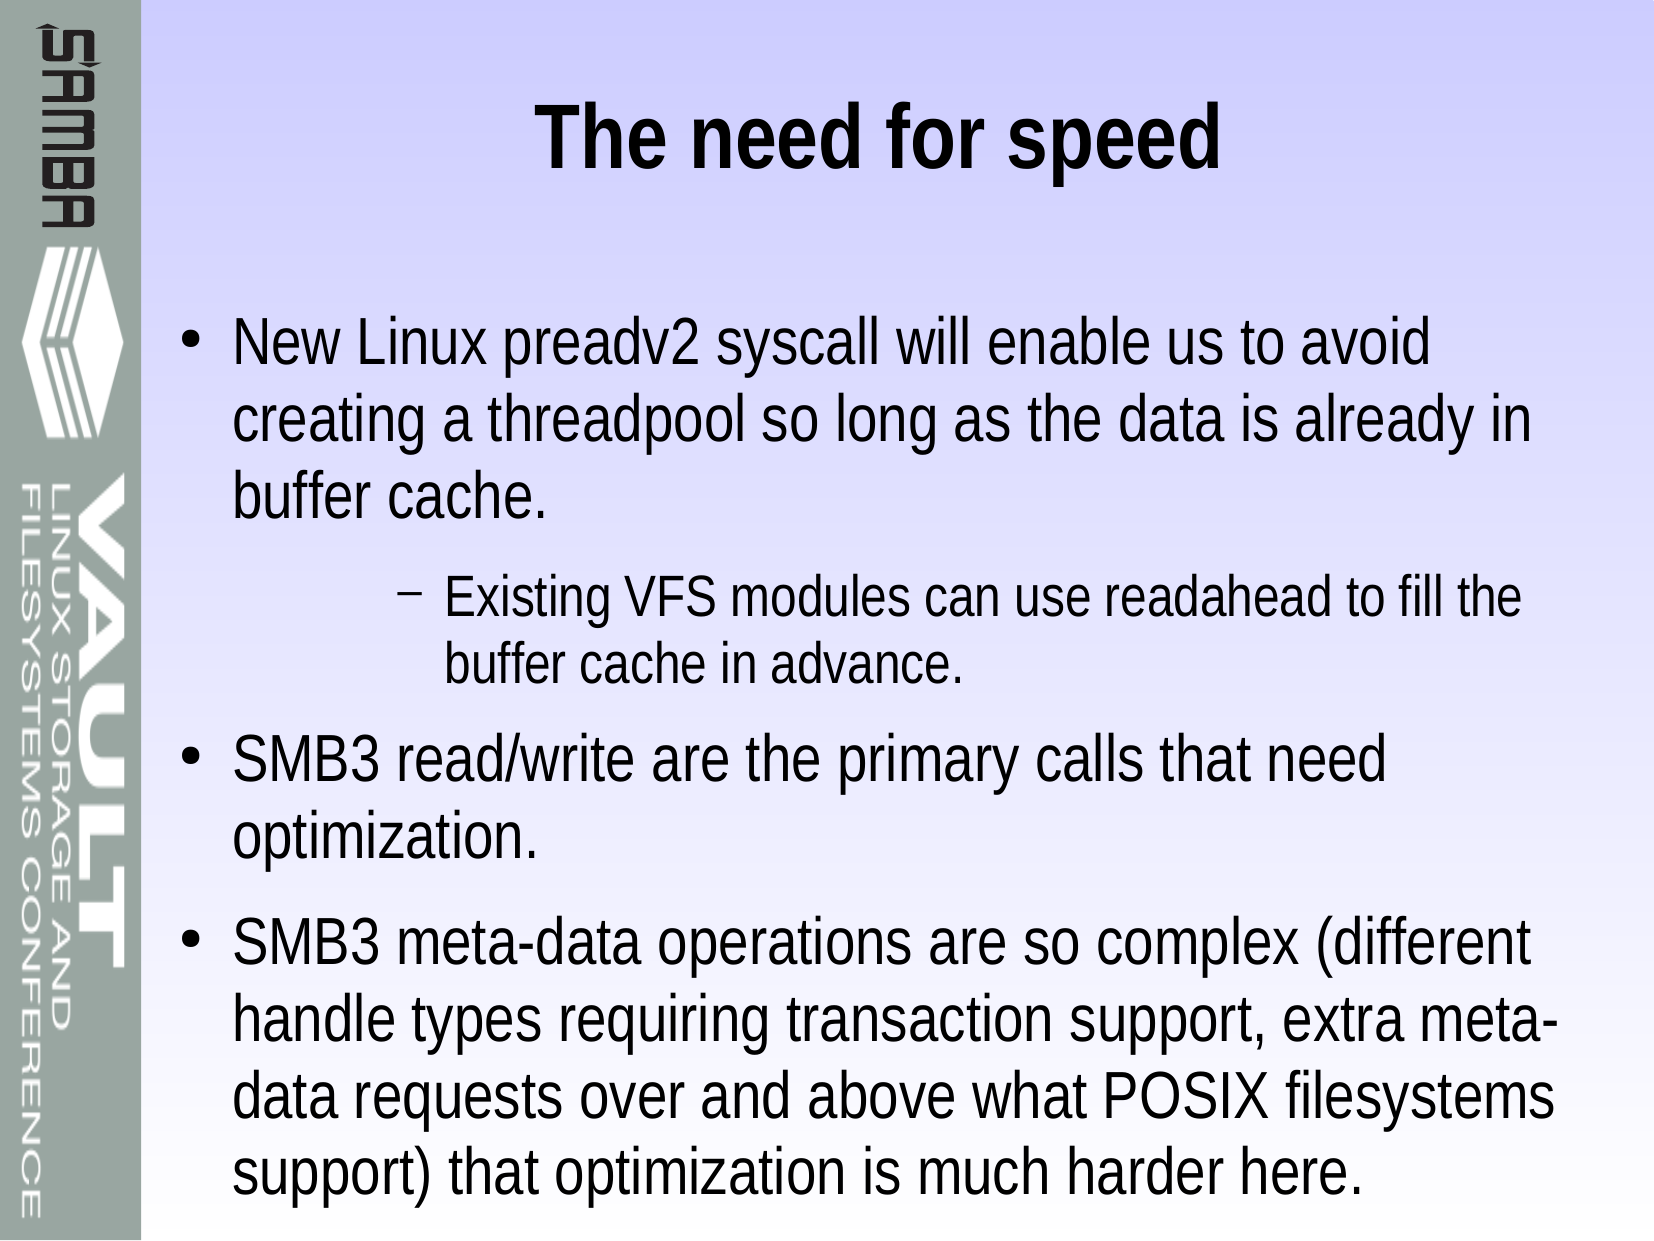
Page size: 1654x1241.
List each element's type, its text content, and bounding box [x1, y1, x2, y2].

list New Linux preadv2 syscall will enable us to avoid creating a threadpool so long as the data is already in buffer cache. Existing VFS modules can use readahead to fill the buffer cache in advance. SMB3 read/write are the primary calls that need optimization. SMB3 meta-data operations are so complex (different handle types requiring transaction support, extra meta-data requests over and above what POSIX filesystems support) that optimization is much harder here. [161, 302, 1574, 1211]
picture [0, 241, 145, 1225]
title The need for speed [173, 31, 1586, 239]
